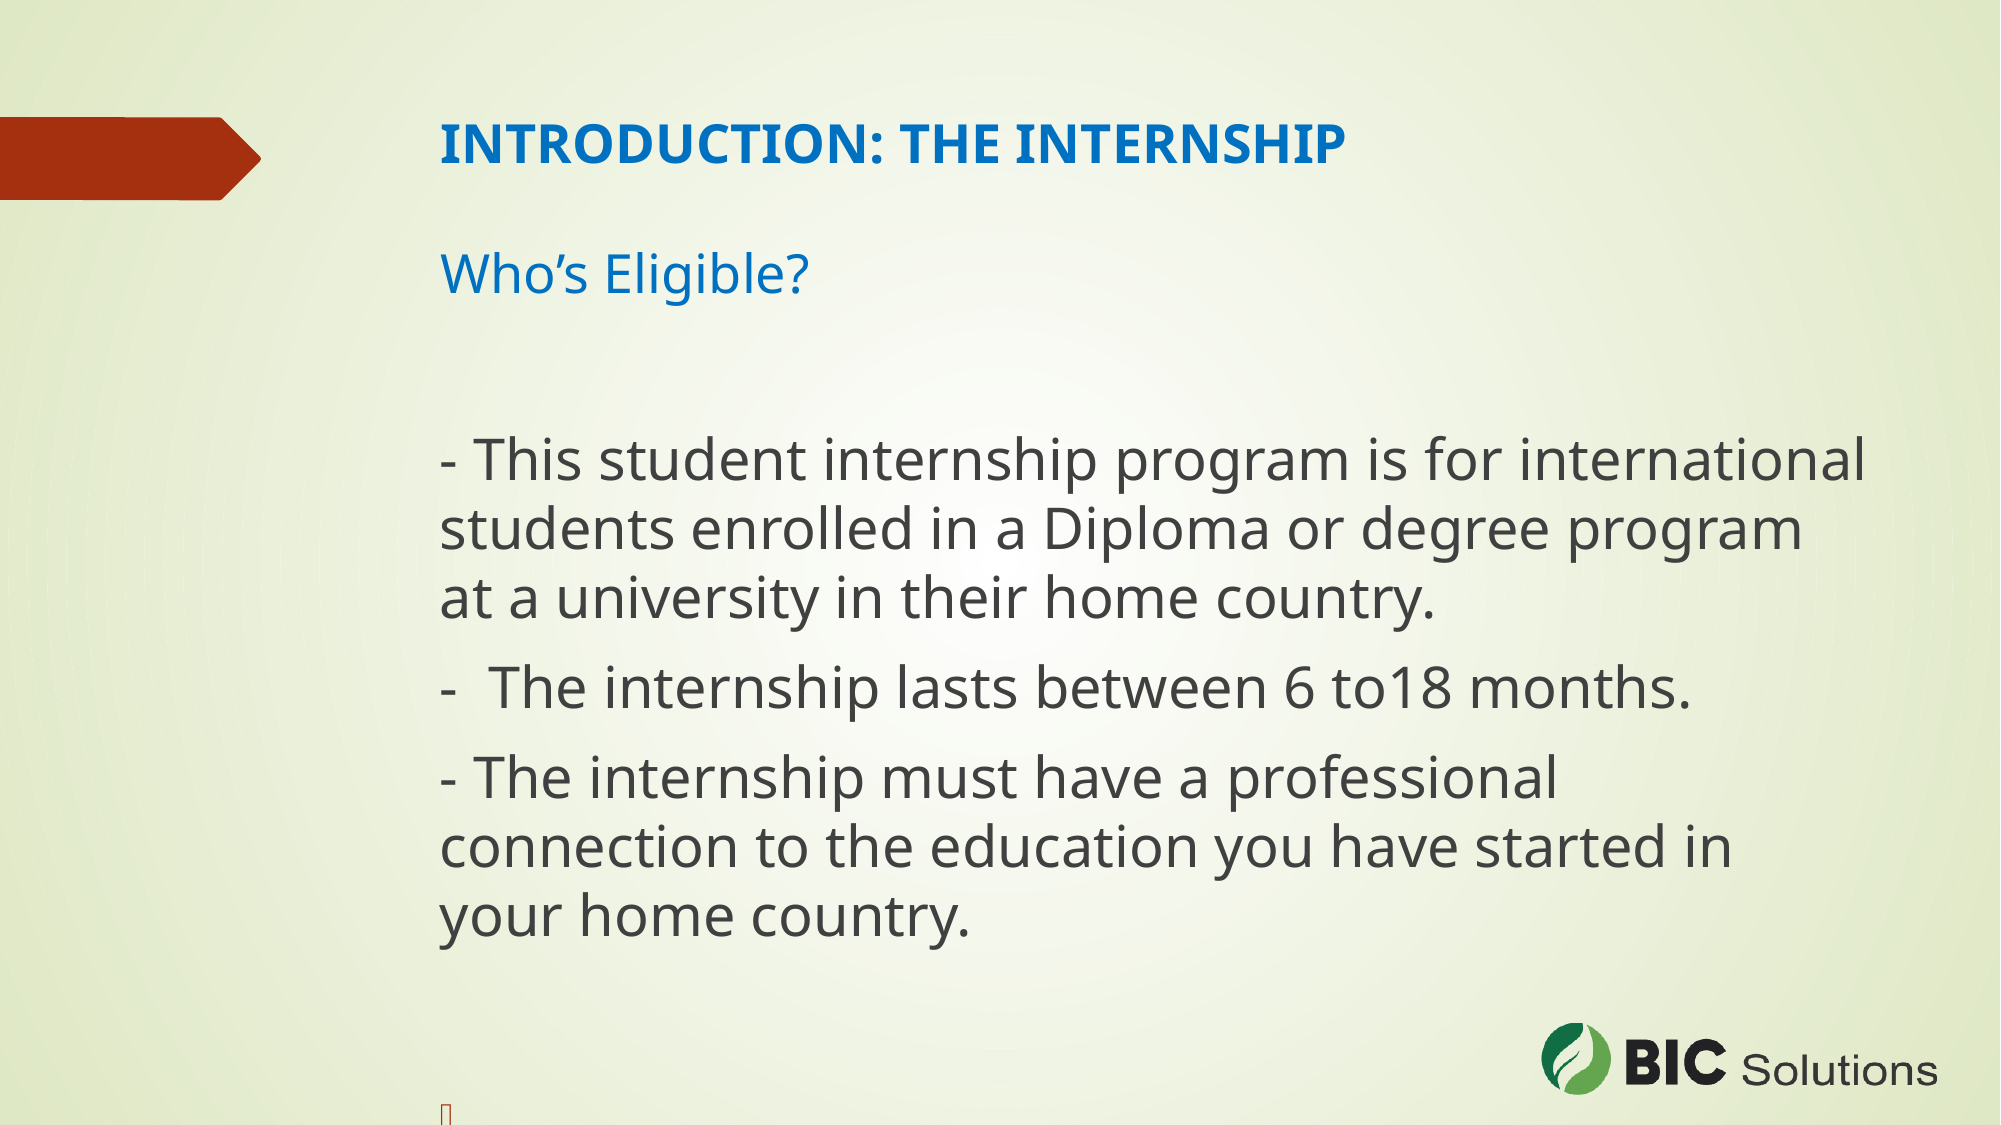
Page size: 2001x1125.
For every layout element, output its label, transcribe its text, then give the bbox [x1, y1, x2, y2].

list - This student internship program is for international students enrolled in a Diploma or degree program at a university in their home country. - The internship lasts between 6 to18 months. - The internship must have a professional connection to the education you have started in your home country. [424, 350, 1888, 970]
picture [1541, 1023, 1937, 1095]
title INTRODUCTION: THE INTERNSHIP Who’s Eligible? [425, 102, 1888, 313]
